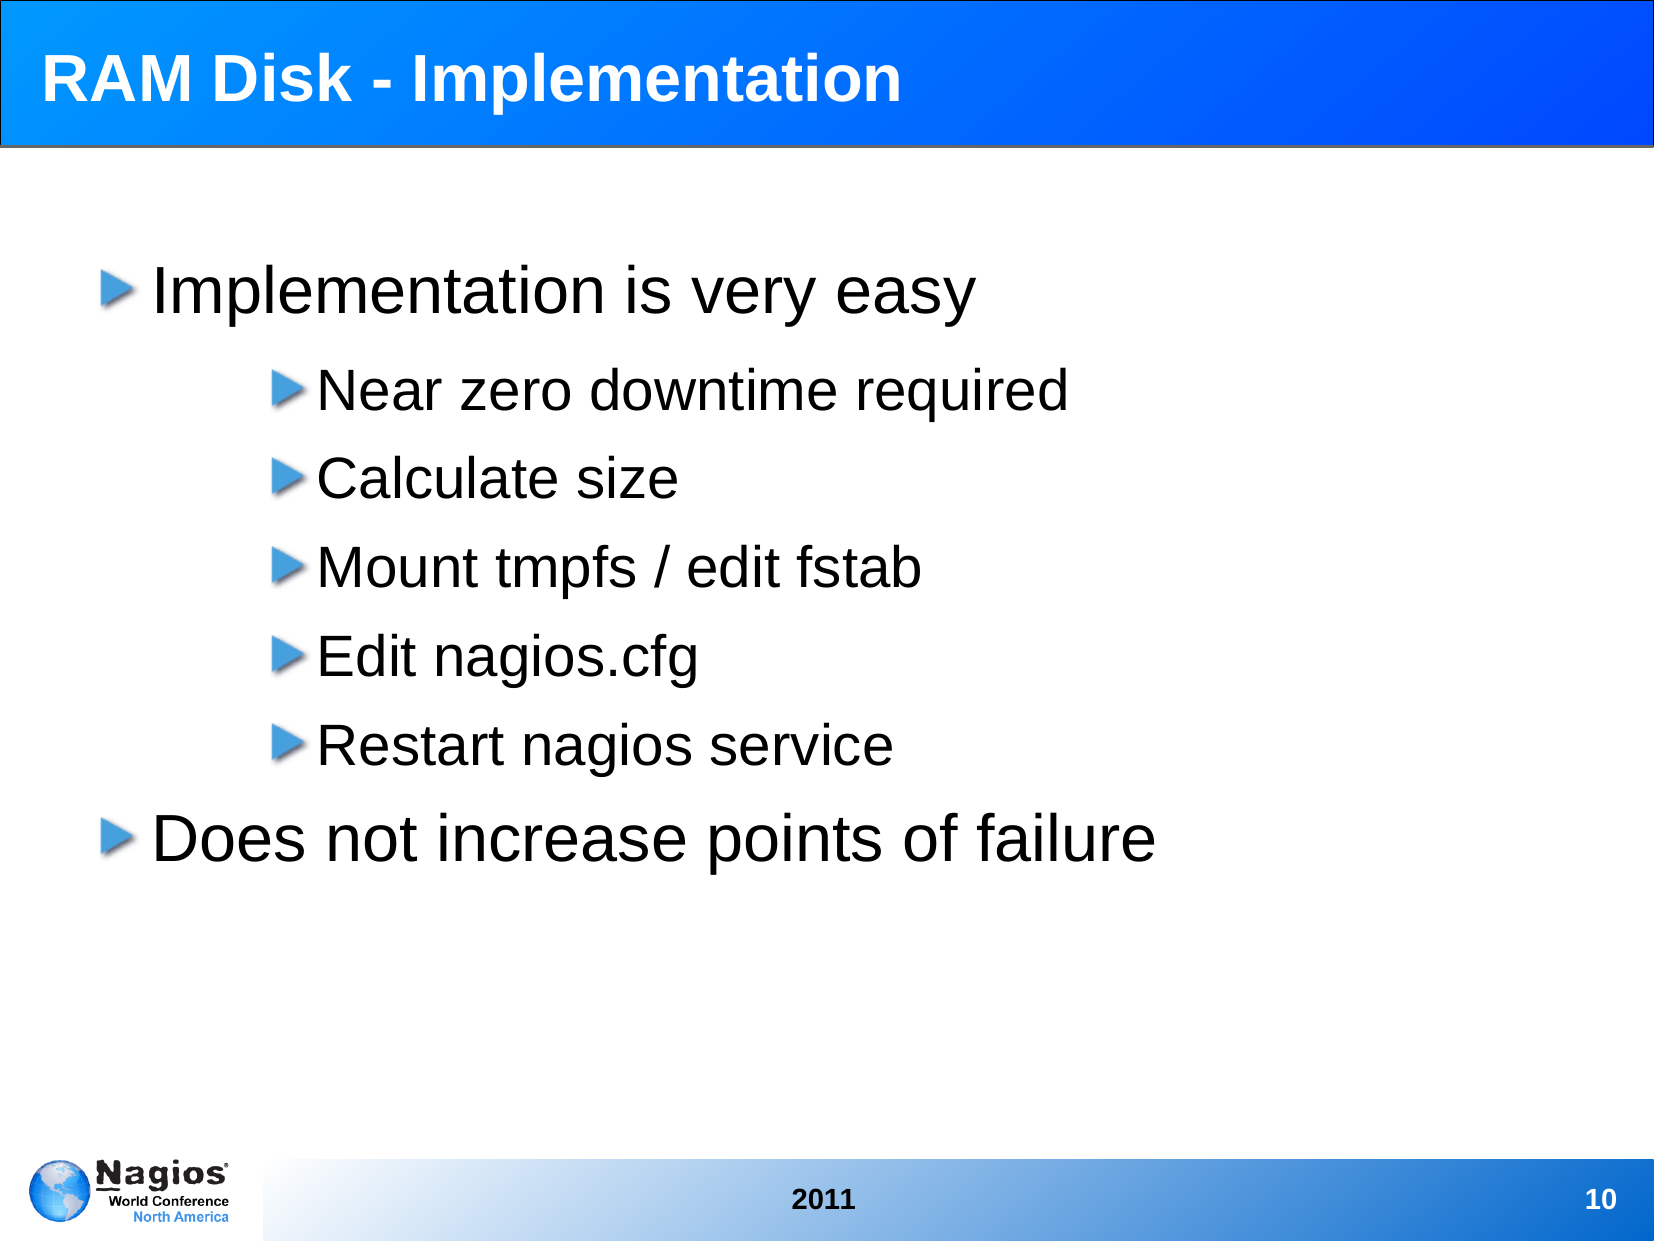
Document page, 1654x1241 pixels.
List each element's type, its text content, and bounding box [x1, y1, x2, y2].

list Implementation is very easy Near zero downtime required Calculate size Mount tmpfs / edit fstab Edit nagios.cfg Restart nagios service Does not increase points of failure [80, 253, 1569, 1072]
title RAM Disk - Implementation [41, 29, 1248, 127]
picture [29, 1159, 229, 1235]
